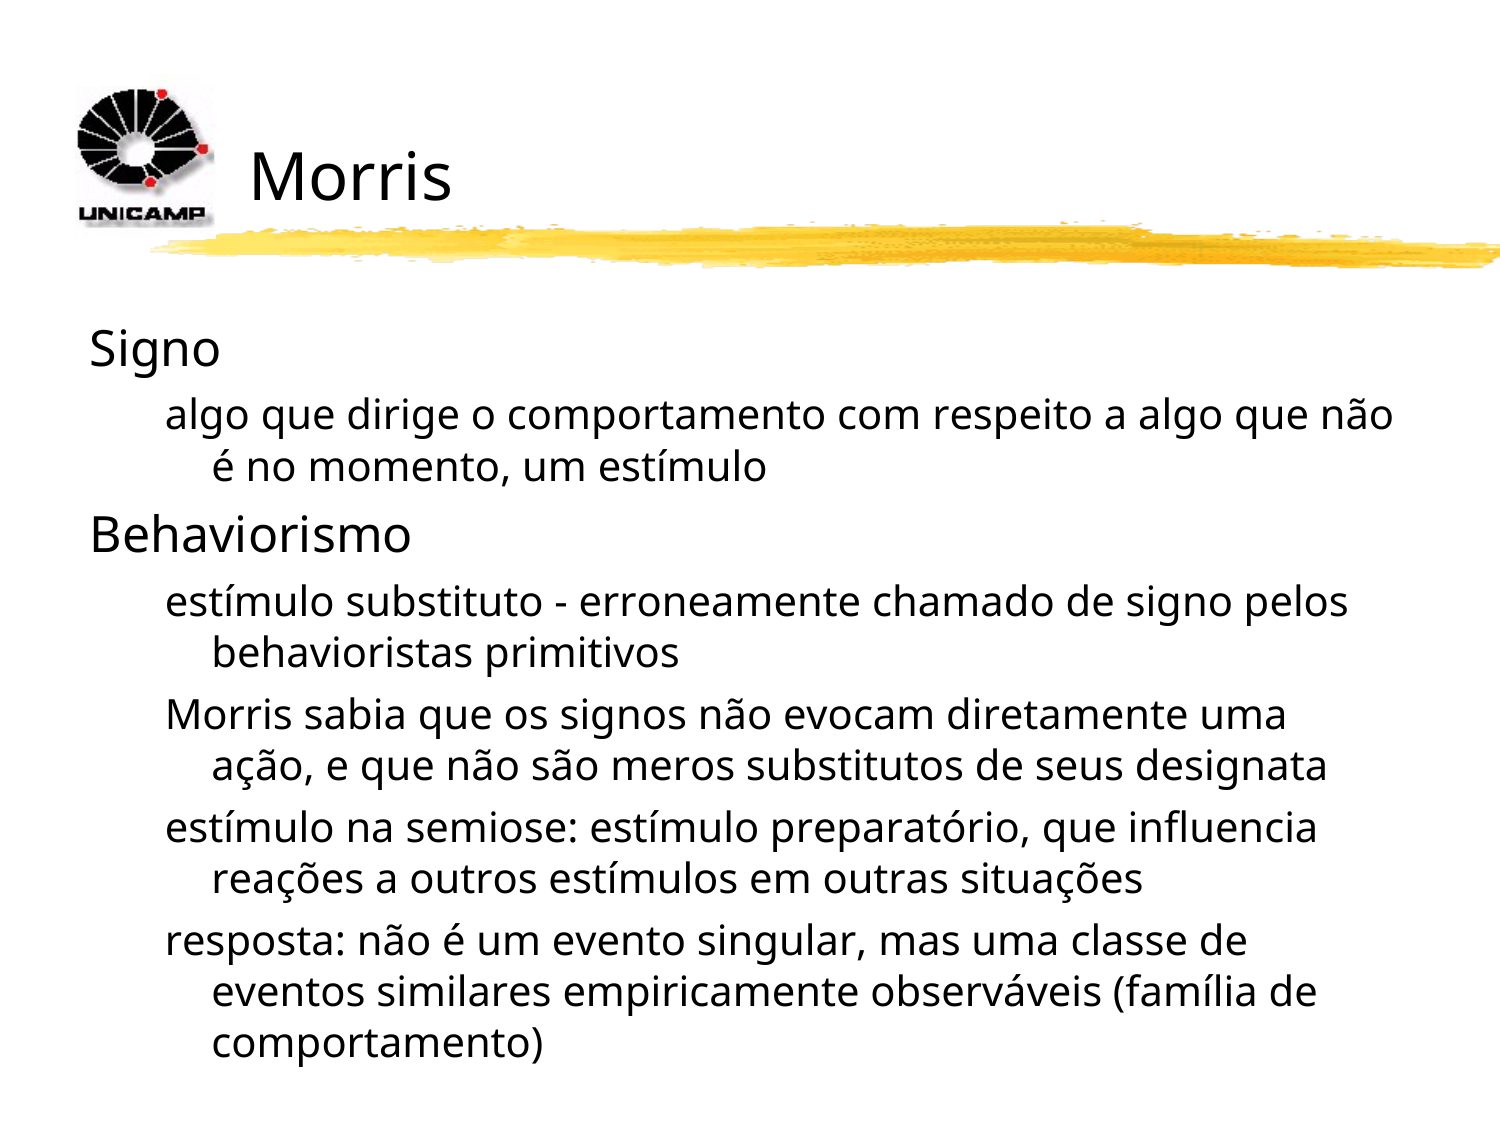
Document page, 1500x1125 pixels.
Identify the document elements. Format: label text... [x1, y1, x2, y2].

title Morris [233, 37, 1434, 225]
picture [75, 74, 1500, 279]
list Signo algo que dirige o comportamento com respeito a algo que não é no momento, um estímulo Behaviorismo estímulo substituto - erroneamente chamado de signo pelos behavioristas primitivos Morris sabia que os signos não evocam diretamente uma ação, e que não são meros substitutos de seus designata estímulo na semiose: estímulo preparatório, que influencia reações a outros estímulos em outras situações resposta: não é um evento singular, mas uma classe de eventos similares empiricamente observáveis (família de comportamento) [74, 309, 1417, 994]
